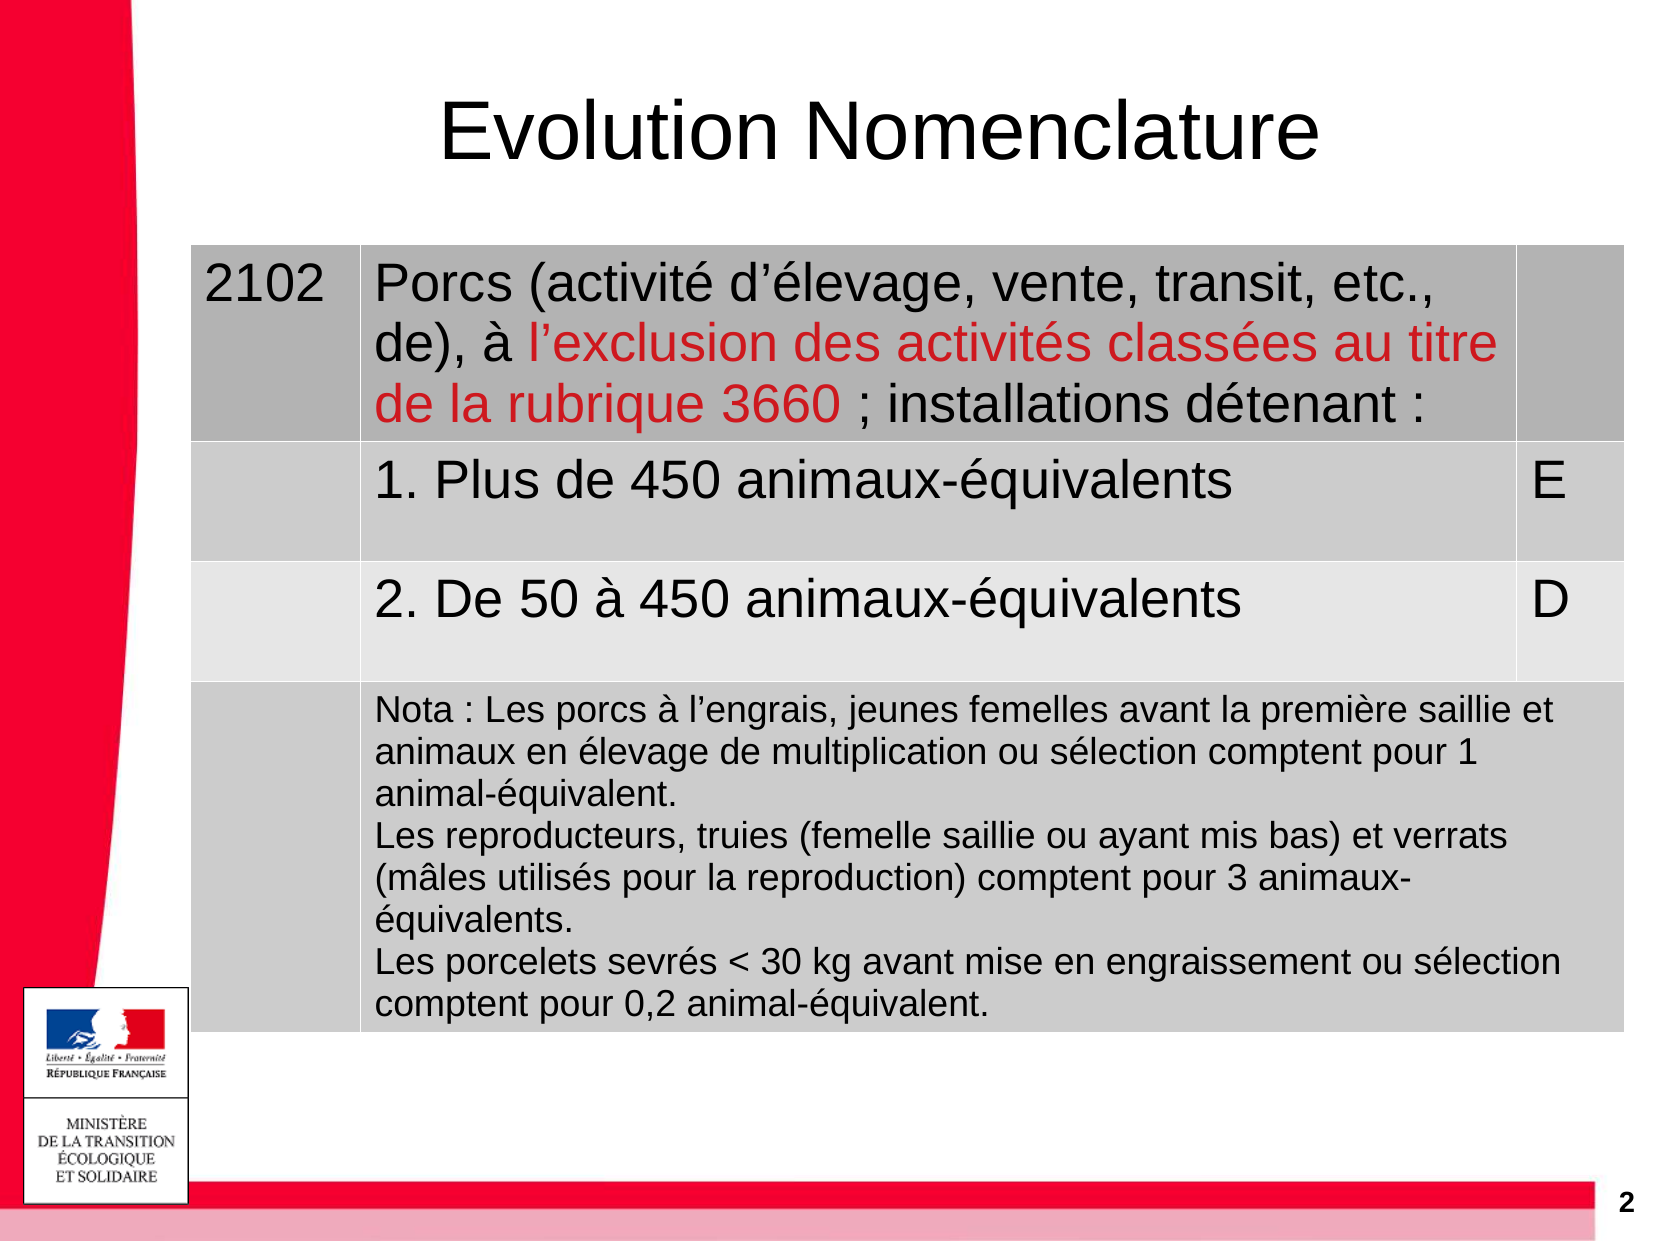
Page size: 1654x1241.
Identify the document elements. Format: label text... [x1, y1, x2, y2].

table_cell [191, 562, 360, 681]
table_cell Nota : Les porcs à l’engrais, jeunes femelles avant la première saillie et animaux en élevage de multiplication ou sélection comptent pour 1 animal-équivalent. Les reproducteurs, truies (femelle saillie ou ayant mis bas) et verrats (mâles utilisés pour la reproduction) comptent pour 3 animaux-équivalents. Les porcelets sevrés < 30 kg avant mise en engraissement ou sélection comptent pour 0,2 animal-équivalent. [361, 682, 1624, 1032]
table_cell [191, 442, 360, 561]
text_box Evolution Nomenclature [129, 34, 1654, 227]
picture [0, 0, 1654, 1241]
table_header Porcs (activité d’élevage, vente, transit, etc., de), à l’exclusion des activités classées au titre de la rubrique 3660 ; installations détenant : [361, 245, 1516, 441]
table_cell 1. Plus de 450 animaux-équivalents [361, 442, 1516, 561]
table_cell [191, 682, 360, 1032]
table_header [1517, 245, 1624, 441]
table_cell E [1517, 442, 1624, 561]
table_cell D [1517, 562, 1624, 681]
table_header 2102 [191, 245, 360, 441]
table_cell 2. De 50 à 450 animaux-équivalents [361, 562, 1516, 681]
text_box <numéro> [1482, 1188, 1636, 1241]
